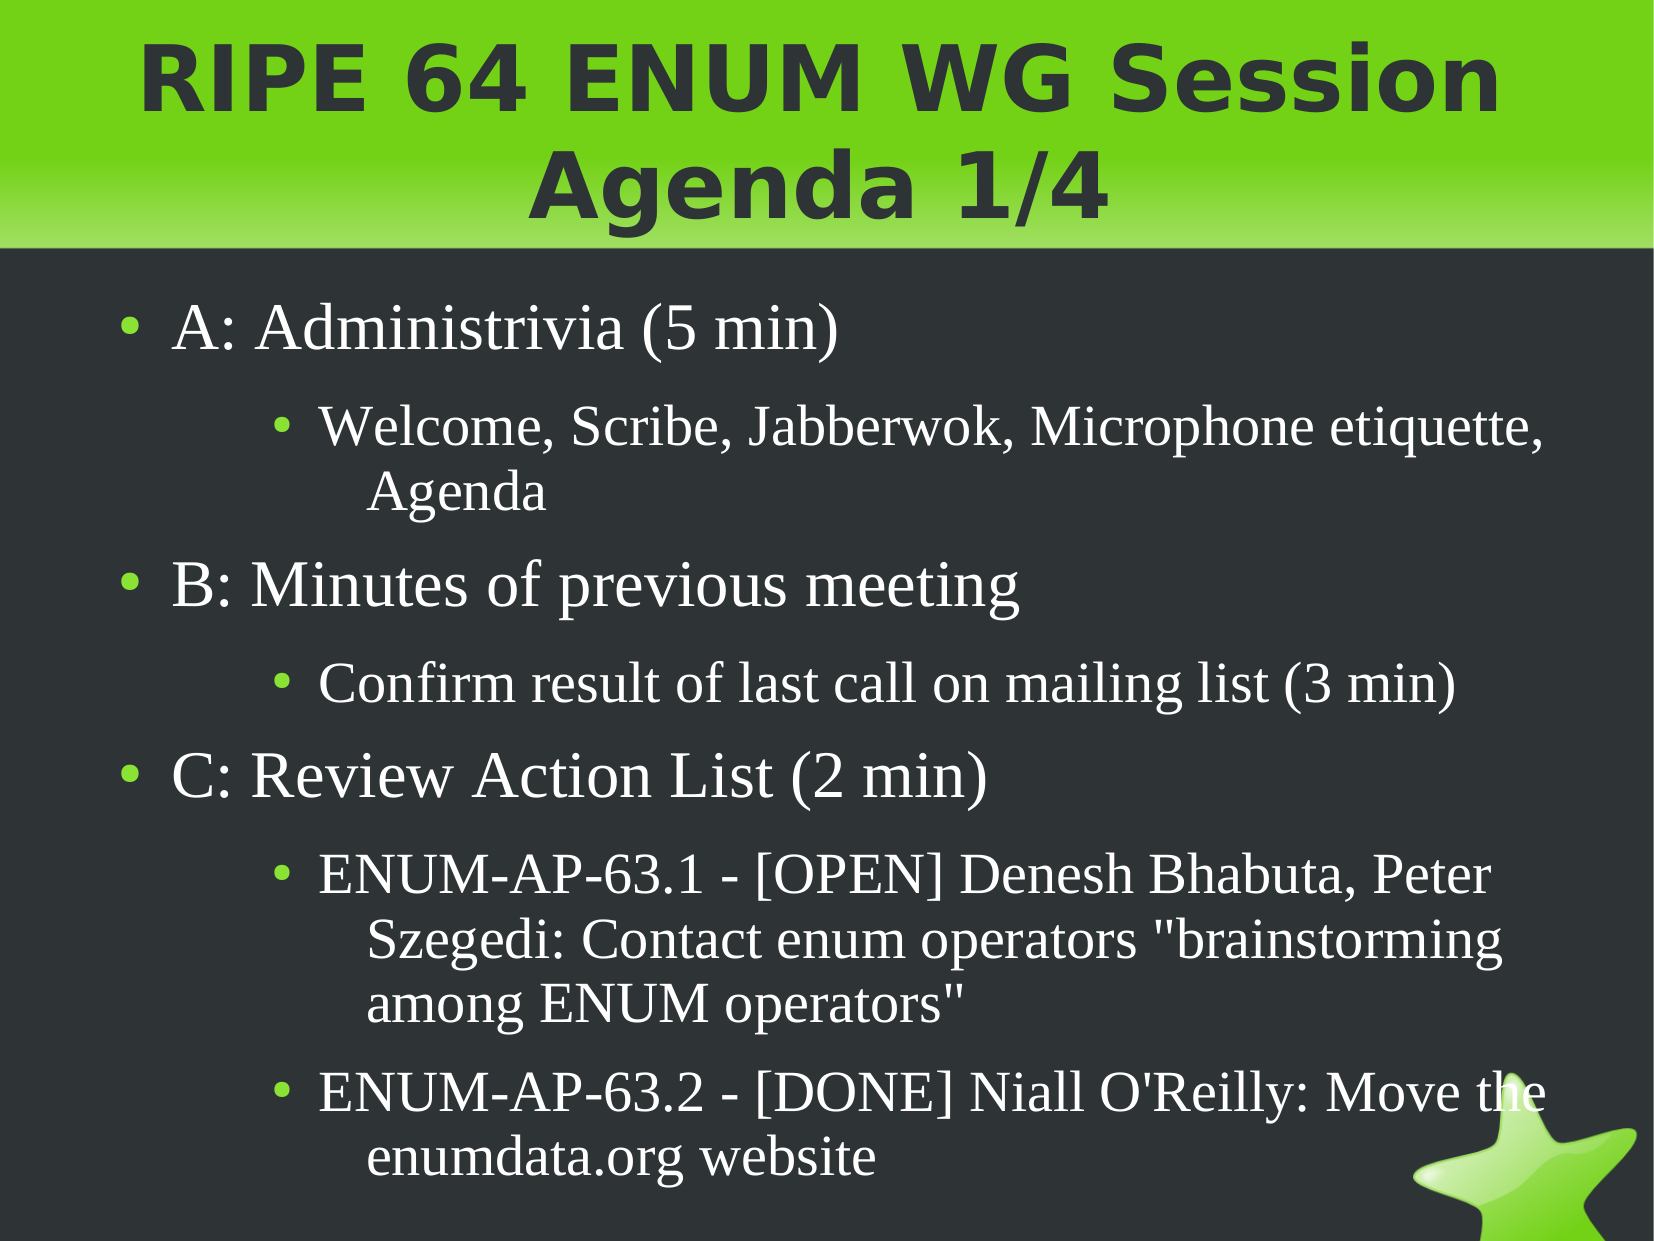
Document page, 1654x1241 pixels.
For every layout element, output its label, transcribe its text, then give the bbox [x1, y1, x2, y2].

list A: Administrivia (5 min) Welcome, Scribe, Jabberwok, Microphone etiquette, Agenda B: Minutes of previous meeting Confirm result of last call on mailing list (3 min) C: Review Action List (2 min) ENUM-AP-63.1 - [OPEN] Denesh Bhabuta, Peter Szegedi: Contact enum operators "brainstorming among ENUM operators" ENUM-AP-63.2 - [DONE] Niall O'Reilly: Move the enumdata.org website [82, 290, 1571, 1241]
picture [0, 0, 1654, 1241]
title RIPE 64 ENUM WG Session Agenda 1/4 [76, 25, 1565, 240]
